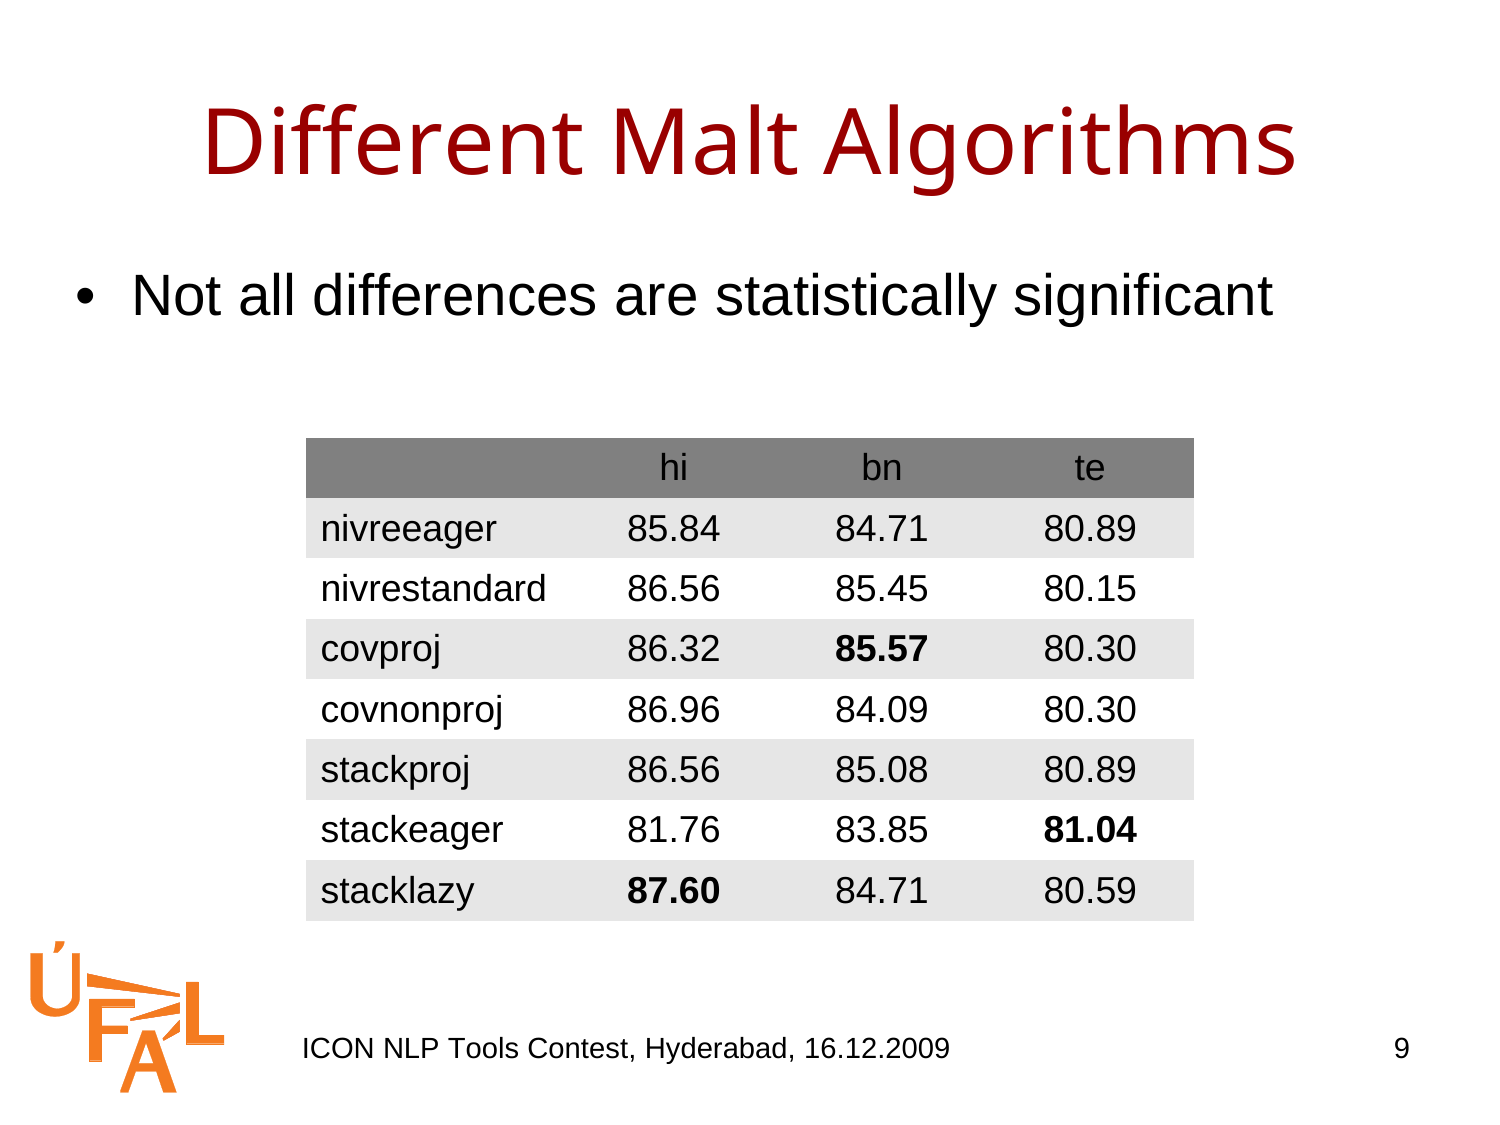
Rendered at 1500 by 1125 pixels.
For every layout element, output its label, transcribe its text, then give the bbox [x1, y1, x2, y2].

table_cell 84.09 [778, 679, 986, 739]
table_cell 86.56 [570, 739, 778, 800]
table_cell stacklazy [306, 860, 570, 921]
table_cell 80.59 [986, 860, 1194, 921]
table_cell nivreeager [306, 498, 570, 558]
table_cell 80.89 [986, 739, 1194, 800]
table_cell 85.08 [778, 739, 986, 800]
table_cell 81.04 [986, 800, 1194, 860]
table_cell 84.71 [778, 860, 986, 921]
table_header hi [570, 438, 778, 498]
table_cell 85.57 [778, 619, 986, 679]
table_cell 85.84 [570, 498, 778, 558]
table_cell covproj [306, 619, 570, 679]
table_cell 80.30 [986, 619, 1194, 679]
table_cell stackeager [306, 800, 570, 860]
table_cell 81.76 [570, 800, 778, 860]
table_cell covnonproj [306, 679, 570, 739]
table_cell 85.45 [778, 558, 986, 619]
table_cell 80.89 [986, 498, 1194, 558]
table_cell 86.56 [570, 558, 778, 619]
table_cell 86.32 [570, 619, 778, 679]
table_cell stackproj [306, 739, 570, 800]
list Not all differences are statistically significant [75, 262, 1426, 328]
table_cell 84.71 [778, 498, 986, 558]
table_header bn [778, 438, 986, 498]
table_header te [986, 438, 1194, 498]
title Different Malt Algorithms [75, 21, 1426, 257]
table_cell 80.15 [986, 558, 1194, 619]
table_cell nivrestandard [306, 558, 570, 619]
table_header [306, 438, 570, 498]
table_cell 87.60 [570, 860, 778, 921]
table_cell 83.85 [778, 800, 986, 860]
table_cell 80.30 [986, 679, 1194, 739]
table_cell 86.96 [570, 679, 778, 739]
